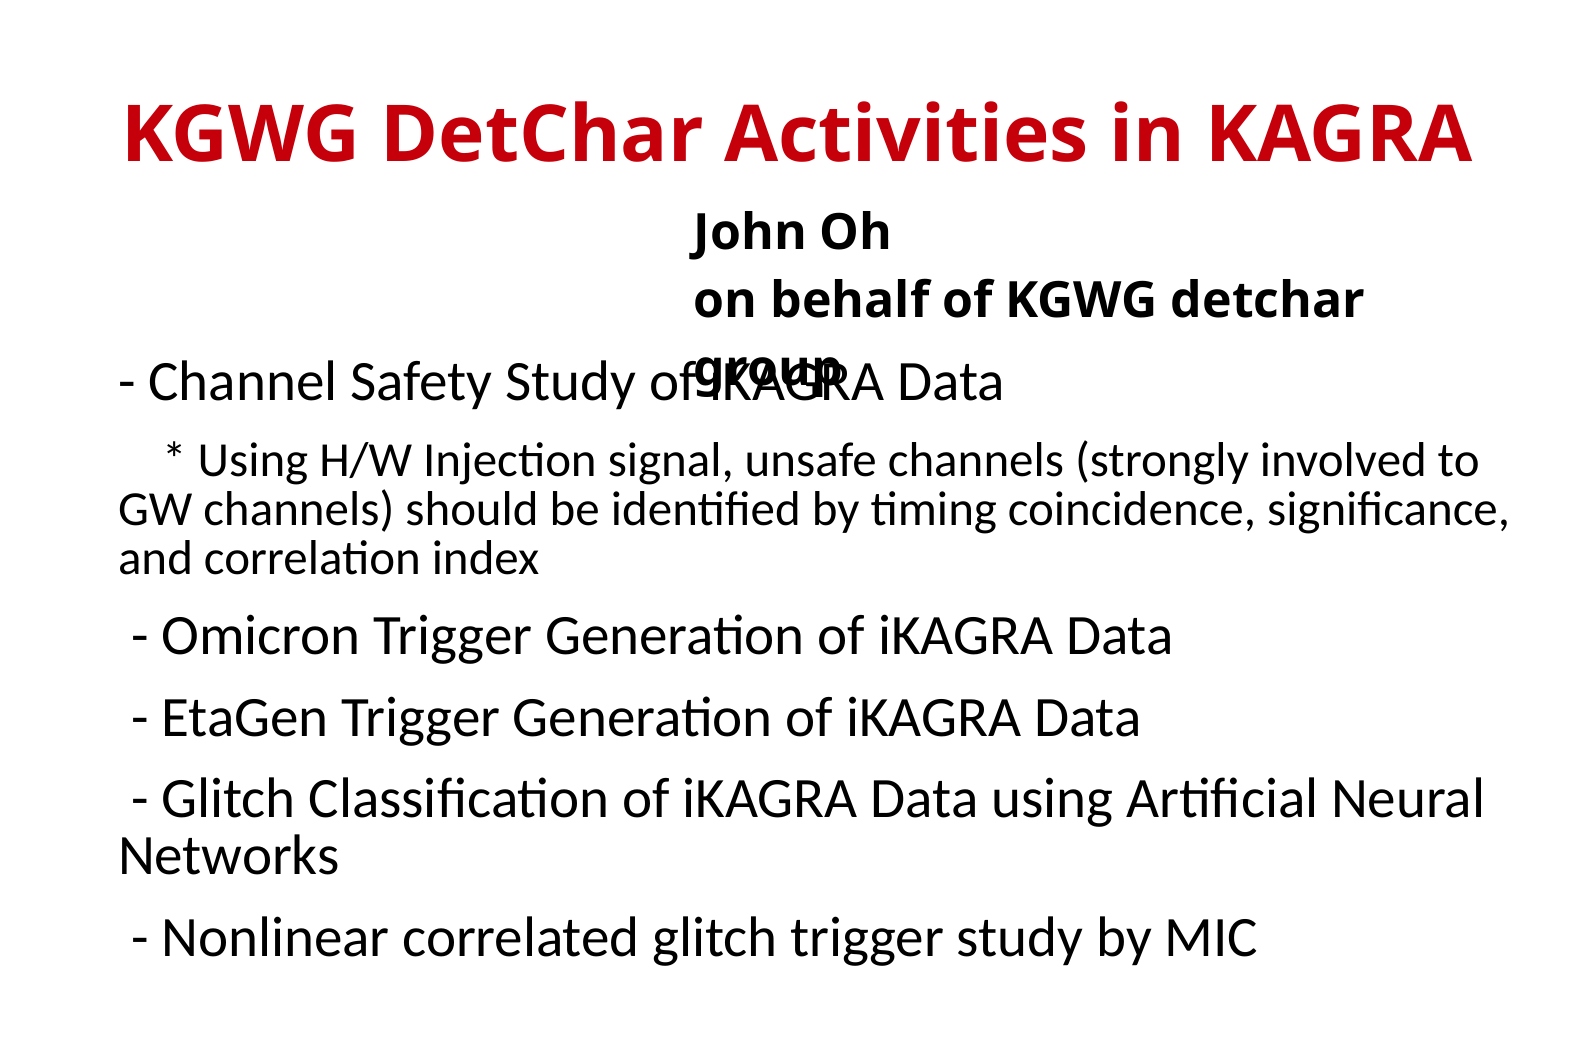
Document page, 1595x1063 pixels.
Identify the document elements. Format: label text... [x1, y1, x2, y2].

list - Channel Safety Study of iKAGRA Data * Using H/W Injection signal, unsafe channels (strongly involved to GW channels) should be identified by timing coincidence, significance, and correlation index - Omicron Trigger Generation of iKAGRA Data - EtaGen Trigger Generation of iKAGRA Data - Glitch Classification of iKAGRA Data using Artificial Neural Networks - Nonlinear correlated glitch trigger study by MIC [118, 357, 1554, 975]
title KGWG DetChar Activities in KAGRA [79, 42, 1515, 220]
text_box John Oh on behalf of KGWG detchar group [679, 188, 1536, 384]
